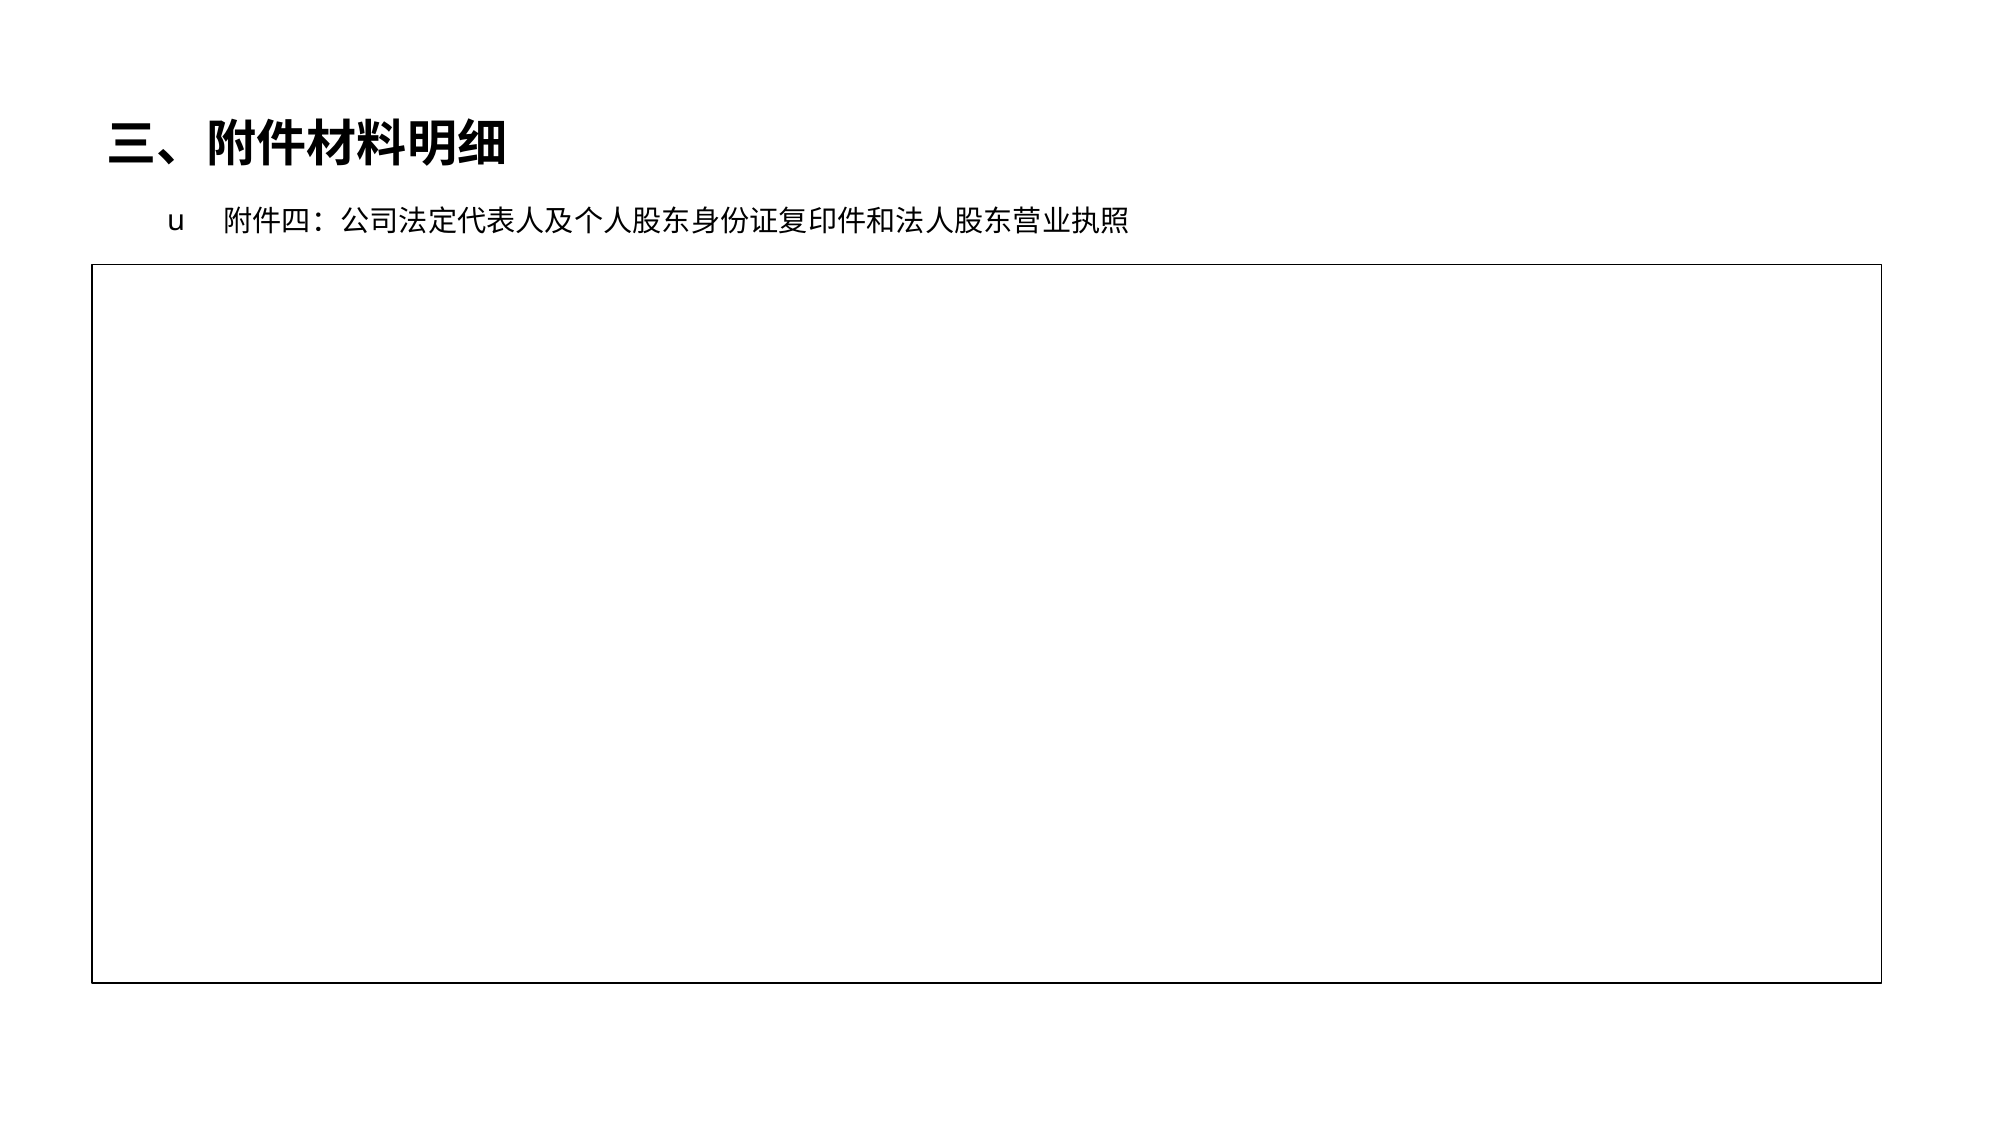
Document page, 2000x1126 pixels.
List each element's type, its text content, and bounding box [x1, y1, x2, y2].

text_box 三、附件材料明细 [92, 104, 522, 180]
text_box 附件四：公司法定代表人及个人股东身份证复印件和法人股东营业执照 [152, 194, 1258, 245]
